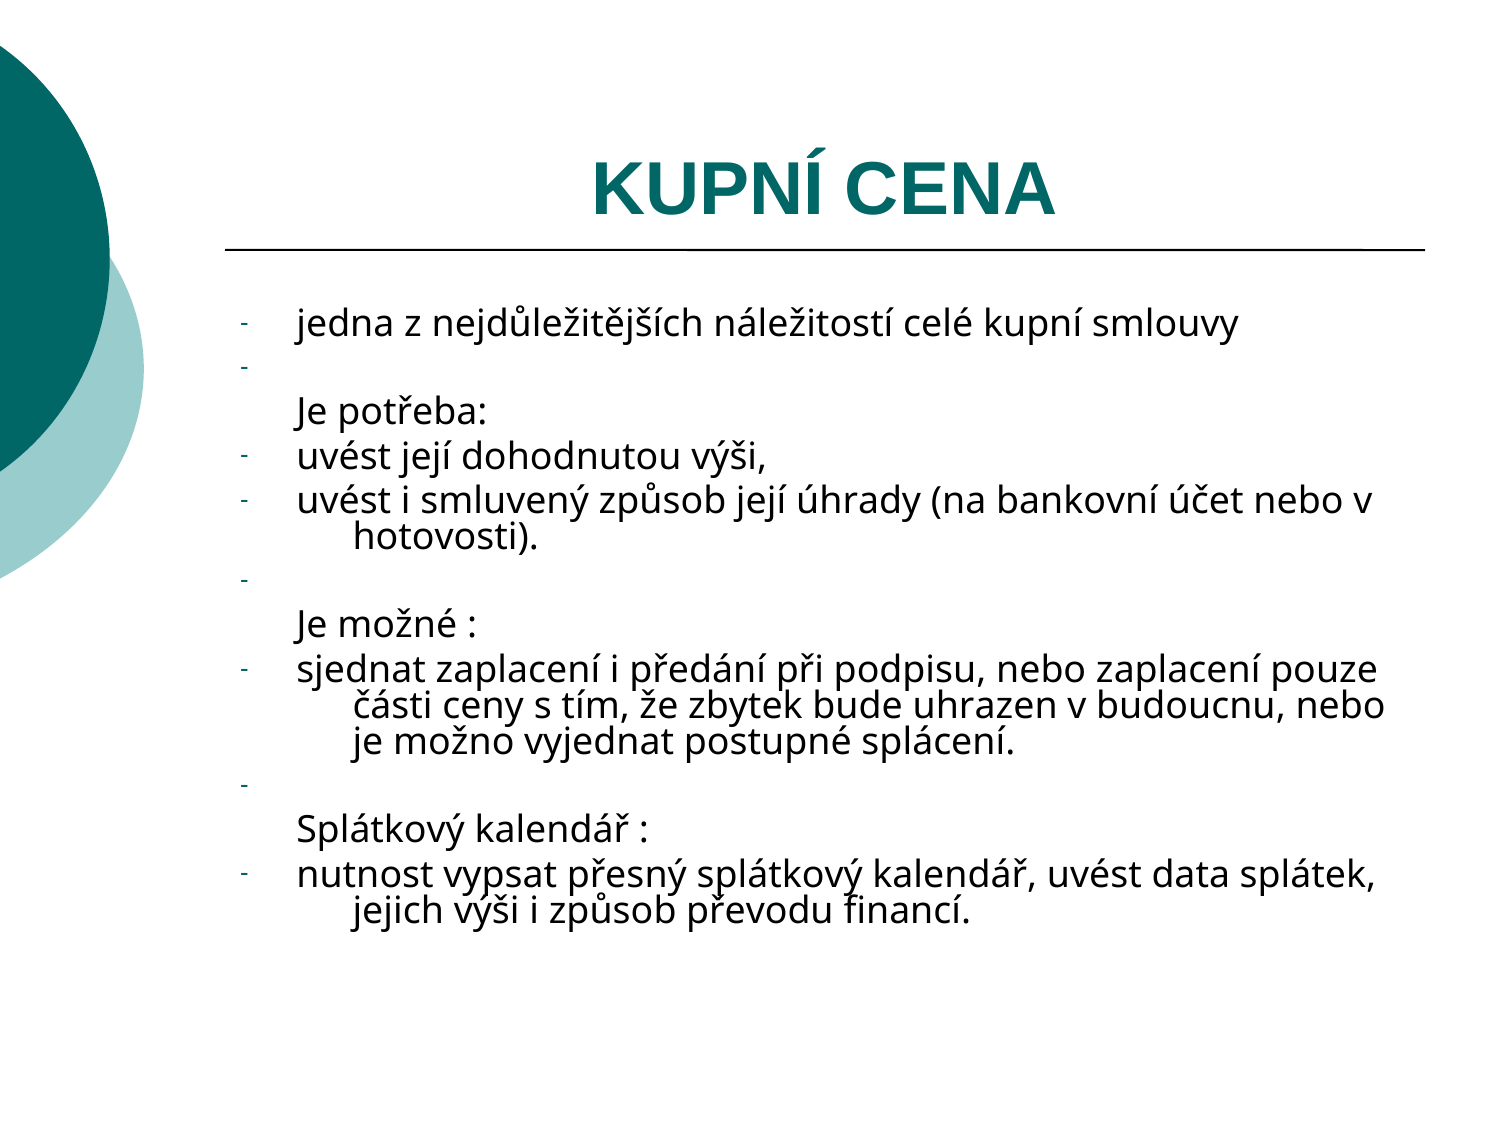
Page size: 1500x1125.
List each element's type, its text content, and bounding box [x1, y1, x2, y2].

title KUPNÍ CENA [224, 49, 1425, 237]
list jedna z nejdůležitějších náležitostí celé kupní smlouvy Je potřeba: uvést její dohodnutou výši, uvést i smluvený způsob její úhrady (na bankovní účet nebo v hotovosti). Je možné : sjednat zaplacení i předání při podpisu, nebo zaplacení pouze části ceny s tím, že zbytek bude uhrazen v budoucnu, nebo je možno vyjednat postupné splácení. Splátkový kalendář : nutnost vypsat přesný splátkový kalendář, uvést data splátek, jejich výši i způsob převodu financí. [225, 299, 1425, 1013]
